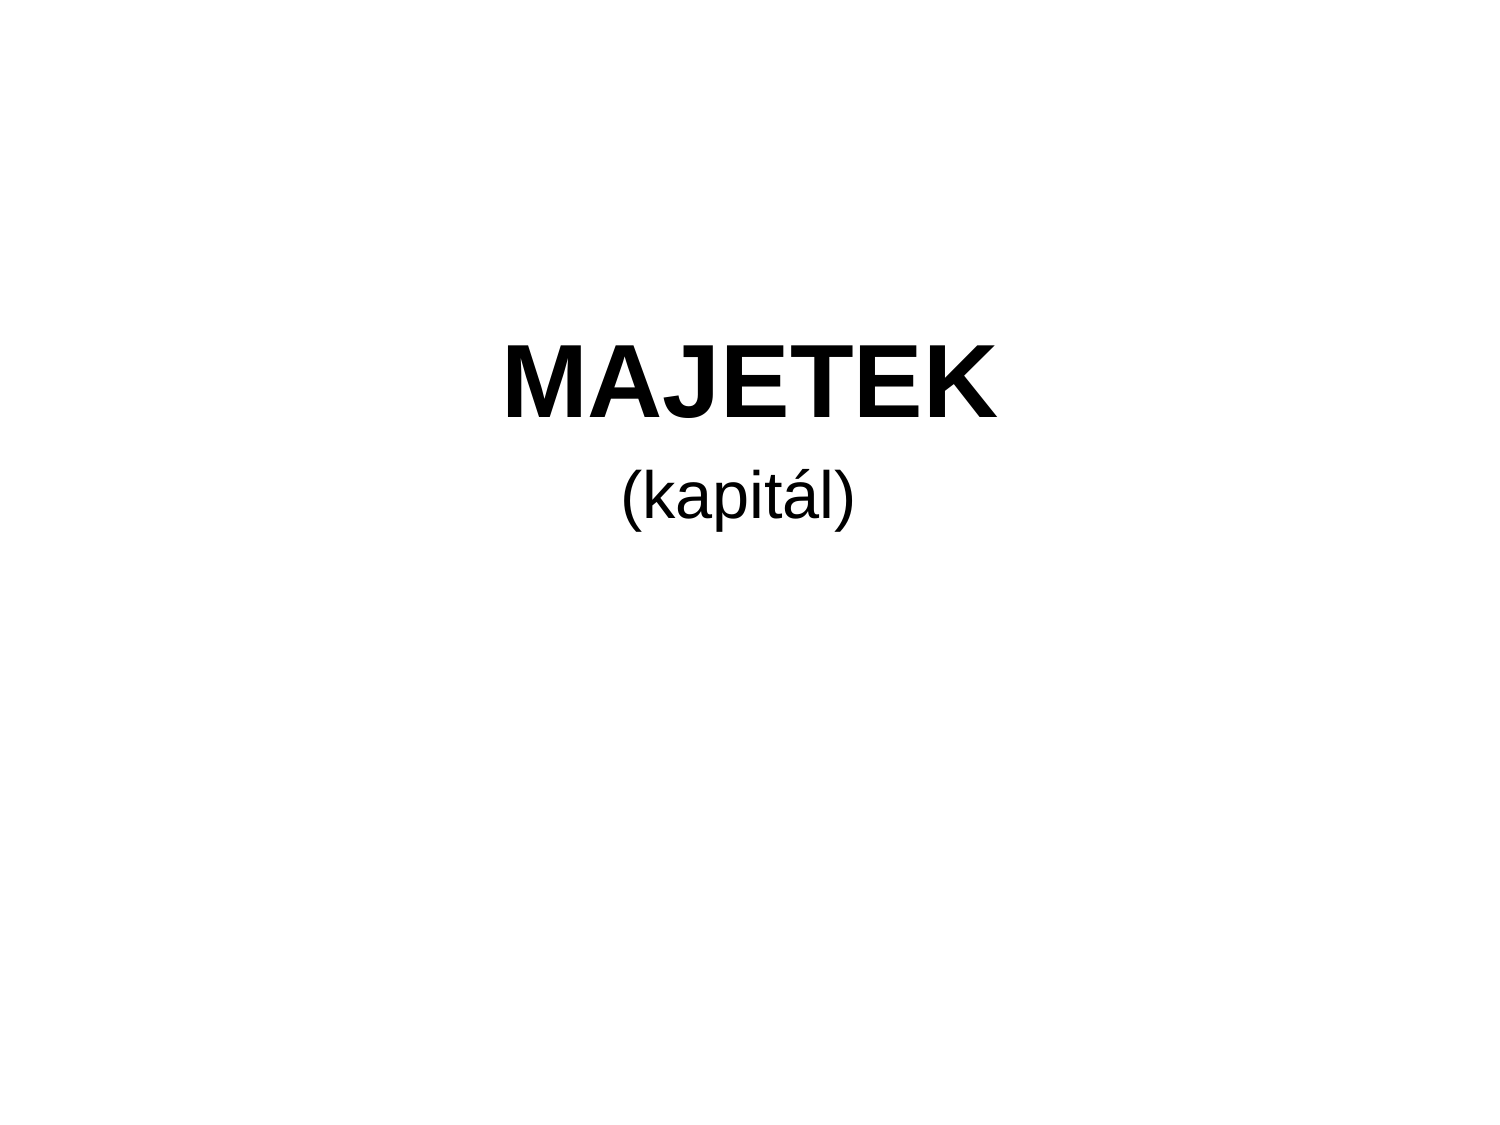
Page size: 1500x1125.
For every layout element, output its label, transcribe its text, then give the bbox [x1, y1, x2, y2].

title MAJETEK [206, 255, 1294, 497]
text_box (kapitál) [525, 444, 952, 564]
